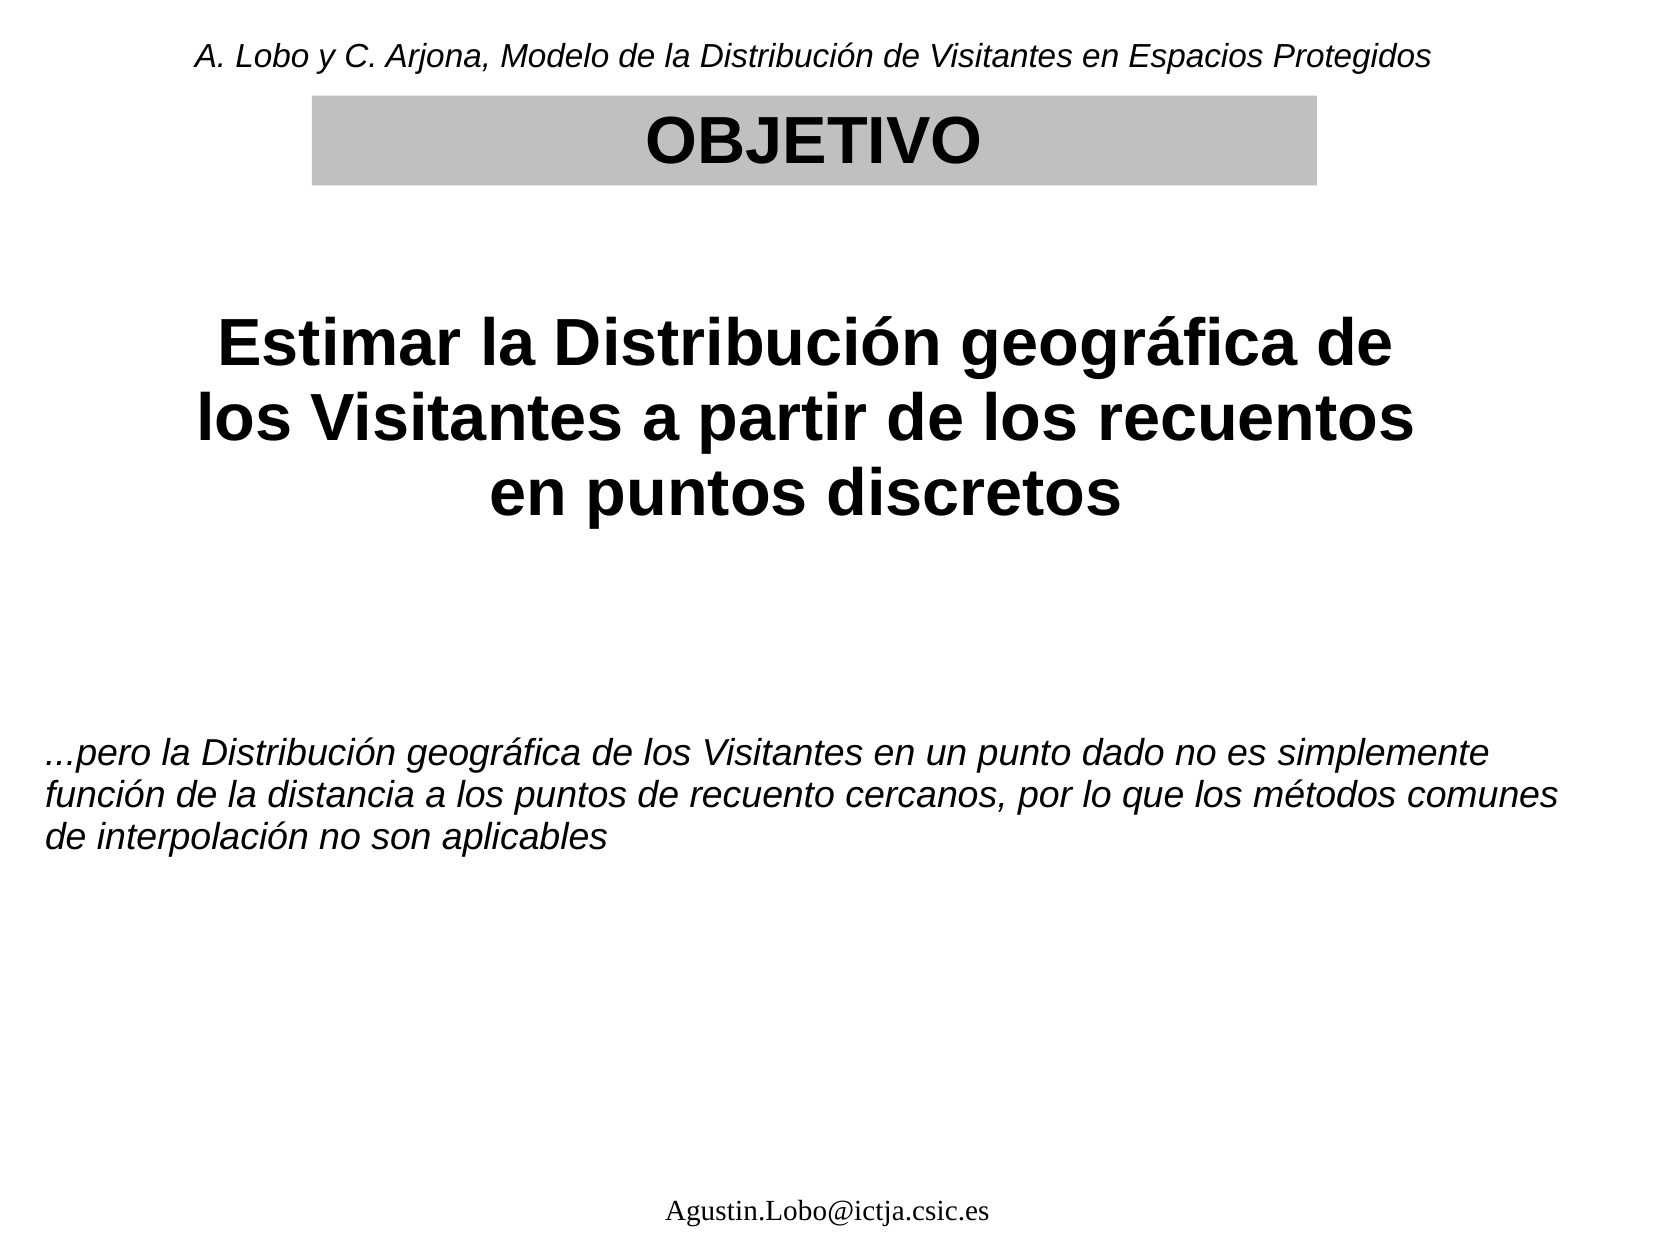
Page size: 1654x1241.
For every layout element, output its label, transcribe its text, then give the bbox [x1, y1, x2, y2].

list Estimar la Distribución geográfica de los Visitantes a partir de los recuentos en puntos discretos [187, 305, 1426, 571]
text_box ...pero la Distribución geográfica de los Visitantes en un punto dado no es simplemente función de la distancia a los puntos de recuento cercanos, por lo que los métodos comunes de interpolación no son aplicables [45, 731, 1606, 901]
text_box OBJETIVO [311, 95, 1317, 186]
